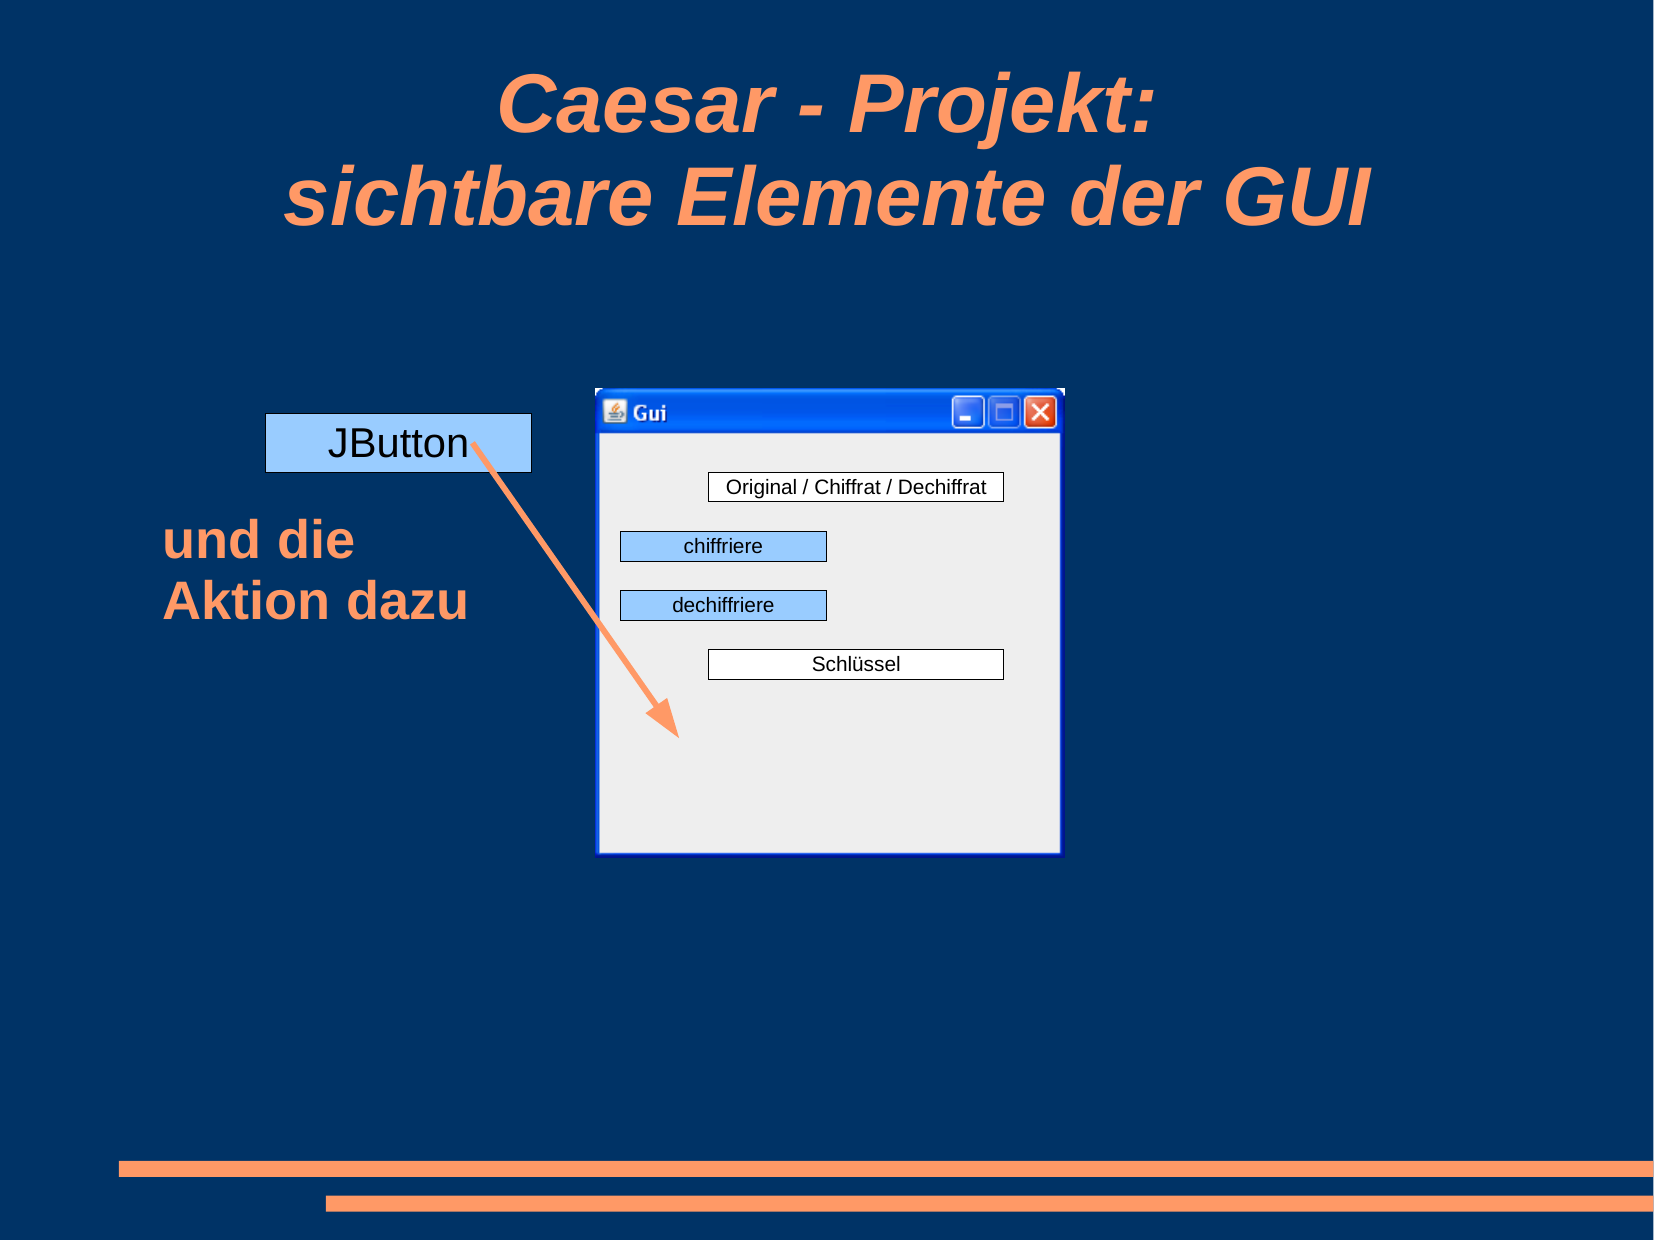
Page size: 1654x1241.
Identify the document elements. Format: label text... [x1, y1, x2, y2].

text_box JButton [265, 413, 532, 473]
text_box Original / Chiffrat / Dechiffrat [708, 472, 1004, 502]
picture [595, 388, 1065, 858]
title Caesar - Projekt: sichtbare Elemente der GUI [121, 53, 1534, 247]
text_box Schlüssel [708, 649, 1004, 680]
text_box und die Aktion dazu [147, 502, 532, 641]
text_box chiffriere [620, 531, 827, 562]
text_box dechiffriere [620, 590, 827, 621]
